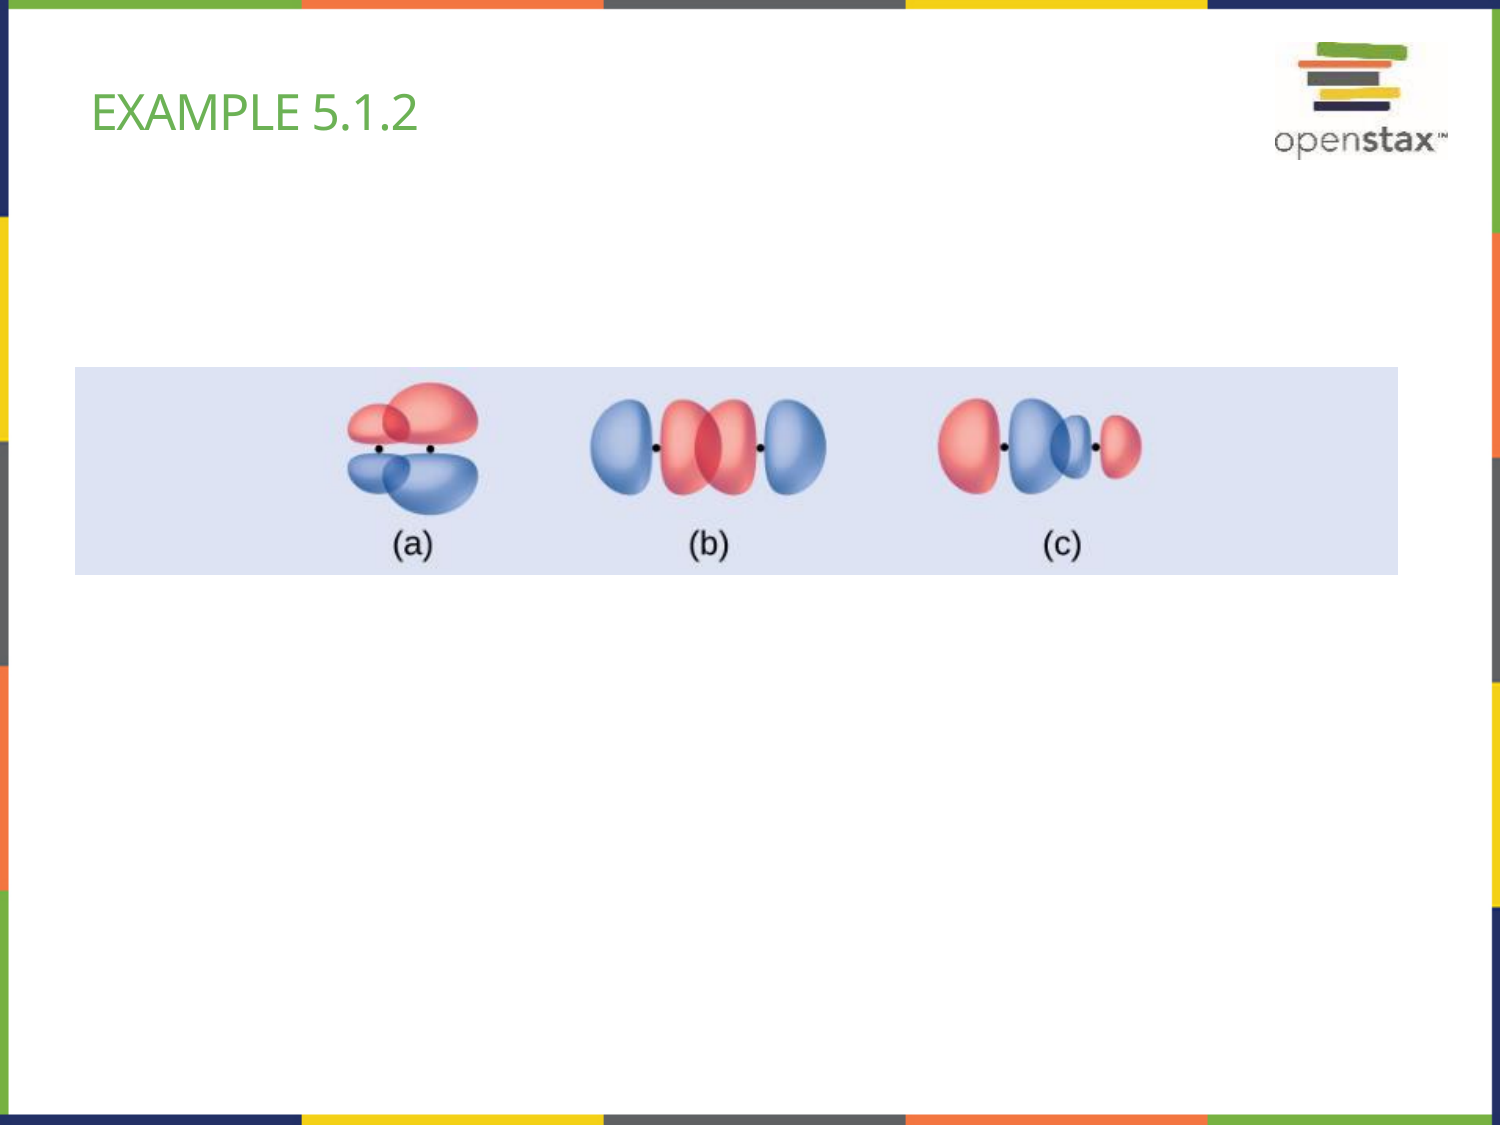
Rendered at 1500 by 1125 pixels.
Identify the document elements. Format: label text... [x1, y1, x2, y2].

title Example 5.1.2 [75, 39, 1398, 148]
picture [0, 0, 1500, 1125]
